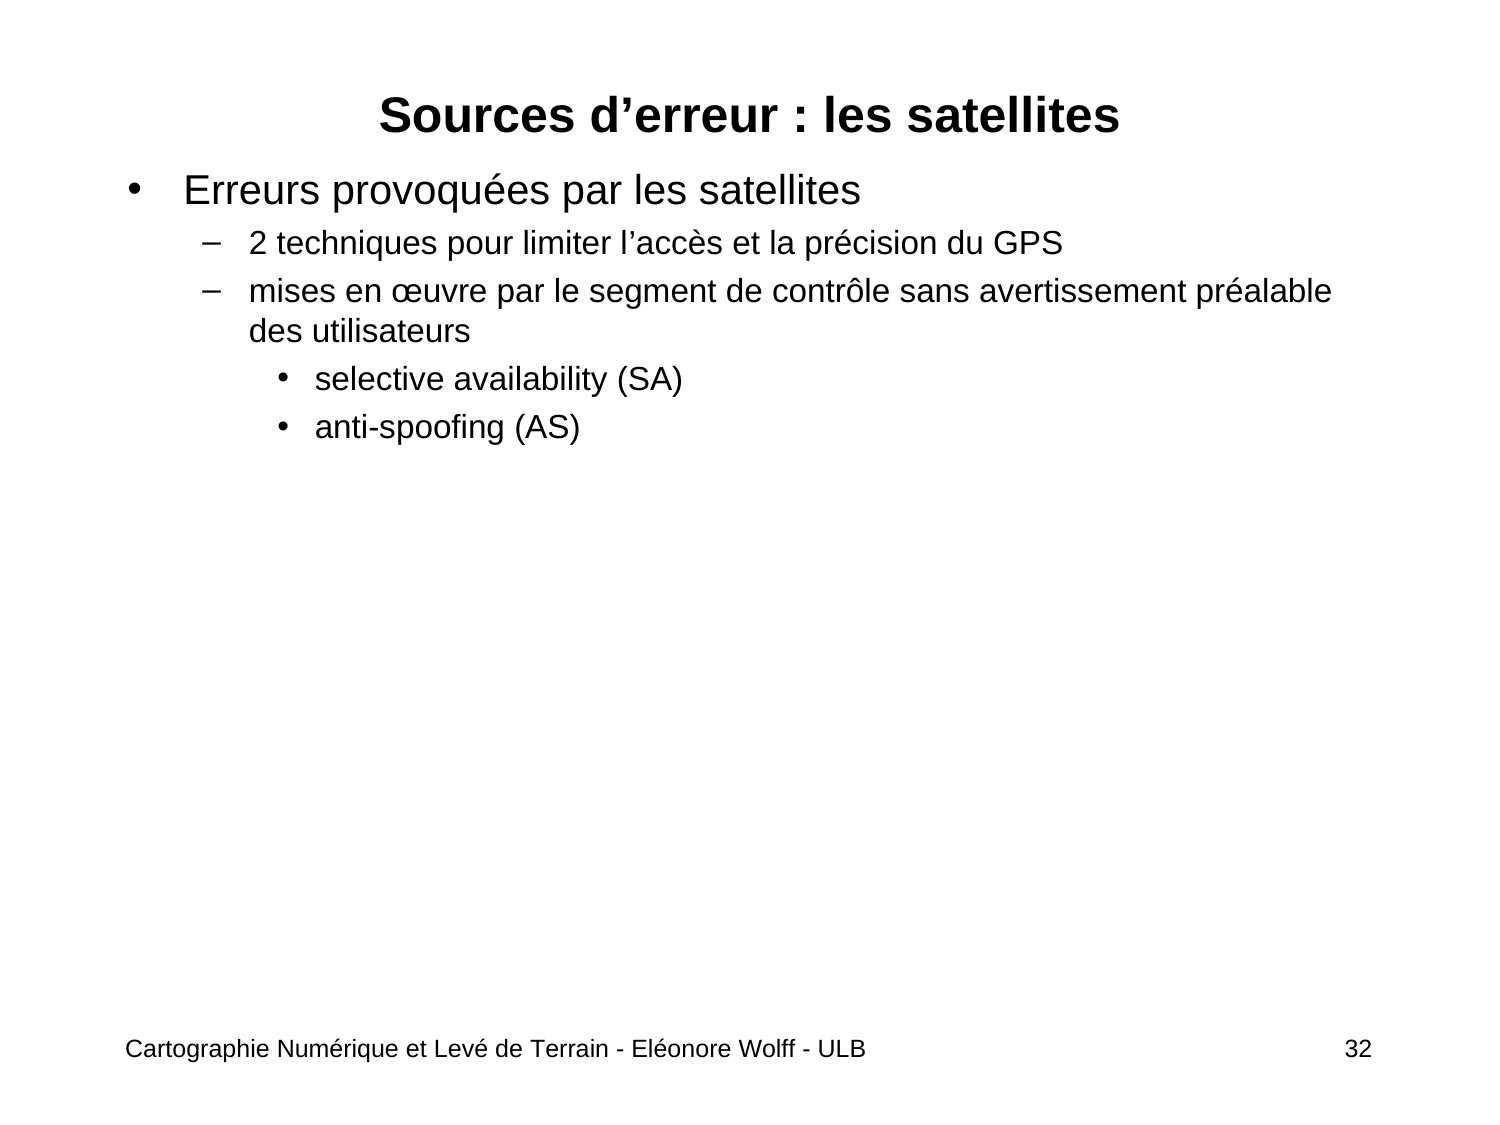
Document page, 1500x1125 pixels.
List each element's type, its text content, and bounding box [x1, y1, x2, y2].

list Erreurs provoquées par les satellites 2 techniques pour limiter l’accès et la précision du GPS mises en œuvre par le segment de contrôle sans avertissement préalable des utilisateurs selective availability (SA)‏ anti-spoofing (AS)‏ [112, 155, 1388, 1006]
text_box <number> [1279, 1024, 1388, 1100]
title Sources d’erreur : les satellites [112, 68, 1388, 155]
text_box Cartographie Numérique et Levé de Terrain - Eléonore Wolff - ULB [110, 1024, 1271, 1100]
